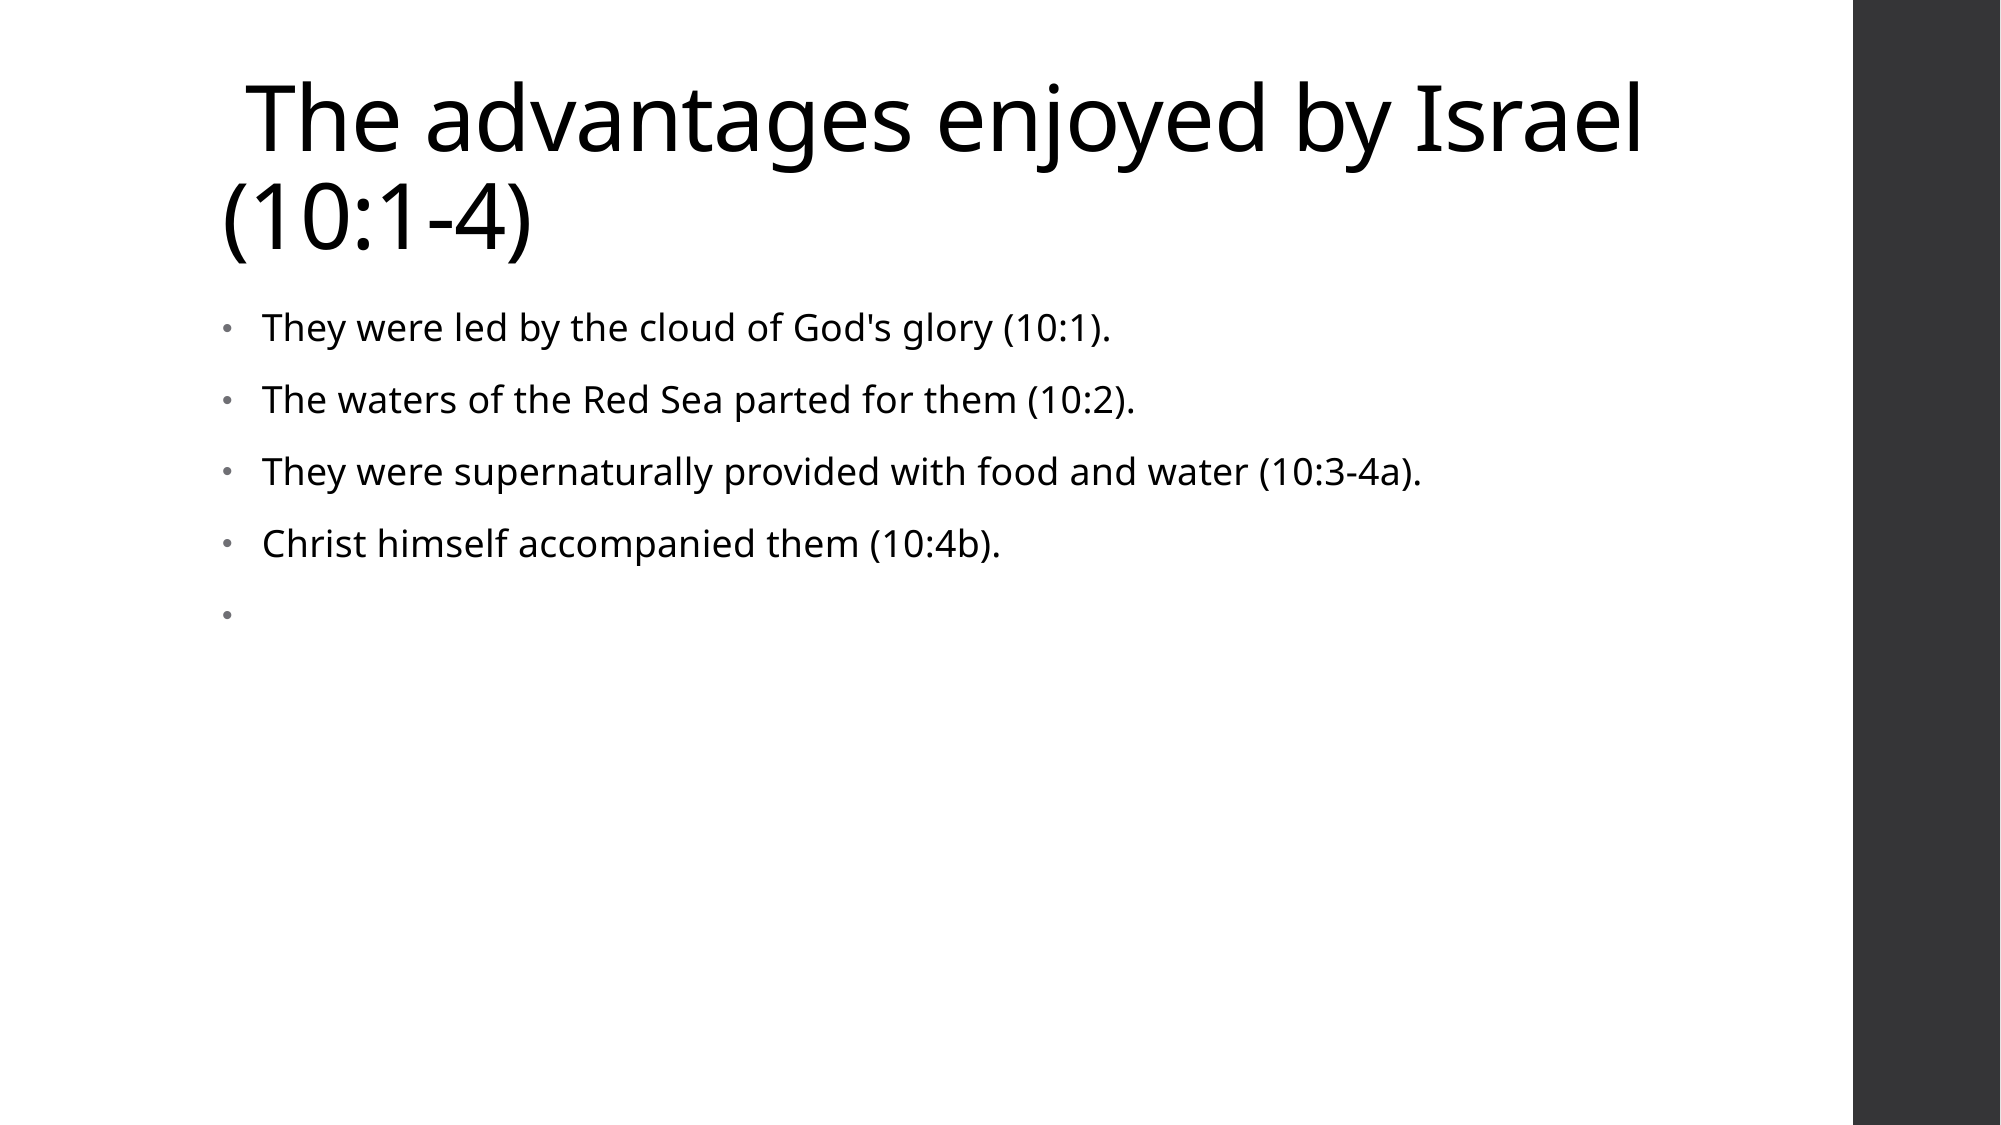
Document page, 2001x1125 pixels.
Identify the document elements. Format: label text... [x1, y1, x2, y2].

title The advantages enjoyed by Israel (10:1-4) [206, 60, 1797, 278]
list They were led by the cloud of God's glory (10:1). The waters of the Red Sea parted for them (10:2). They were supernaturally provided with food and water (10:3-4a). Christ himself accompanied them (10:4b). [206, 299, 1617, 1014]
